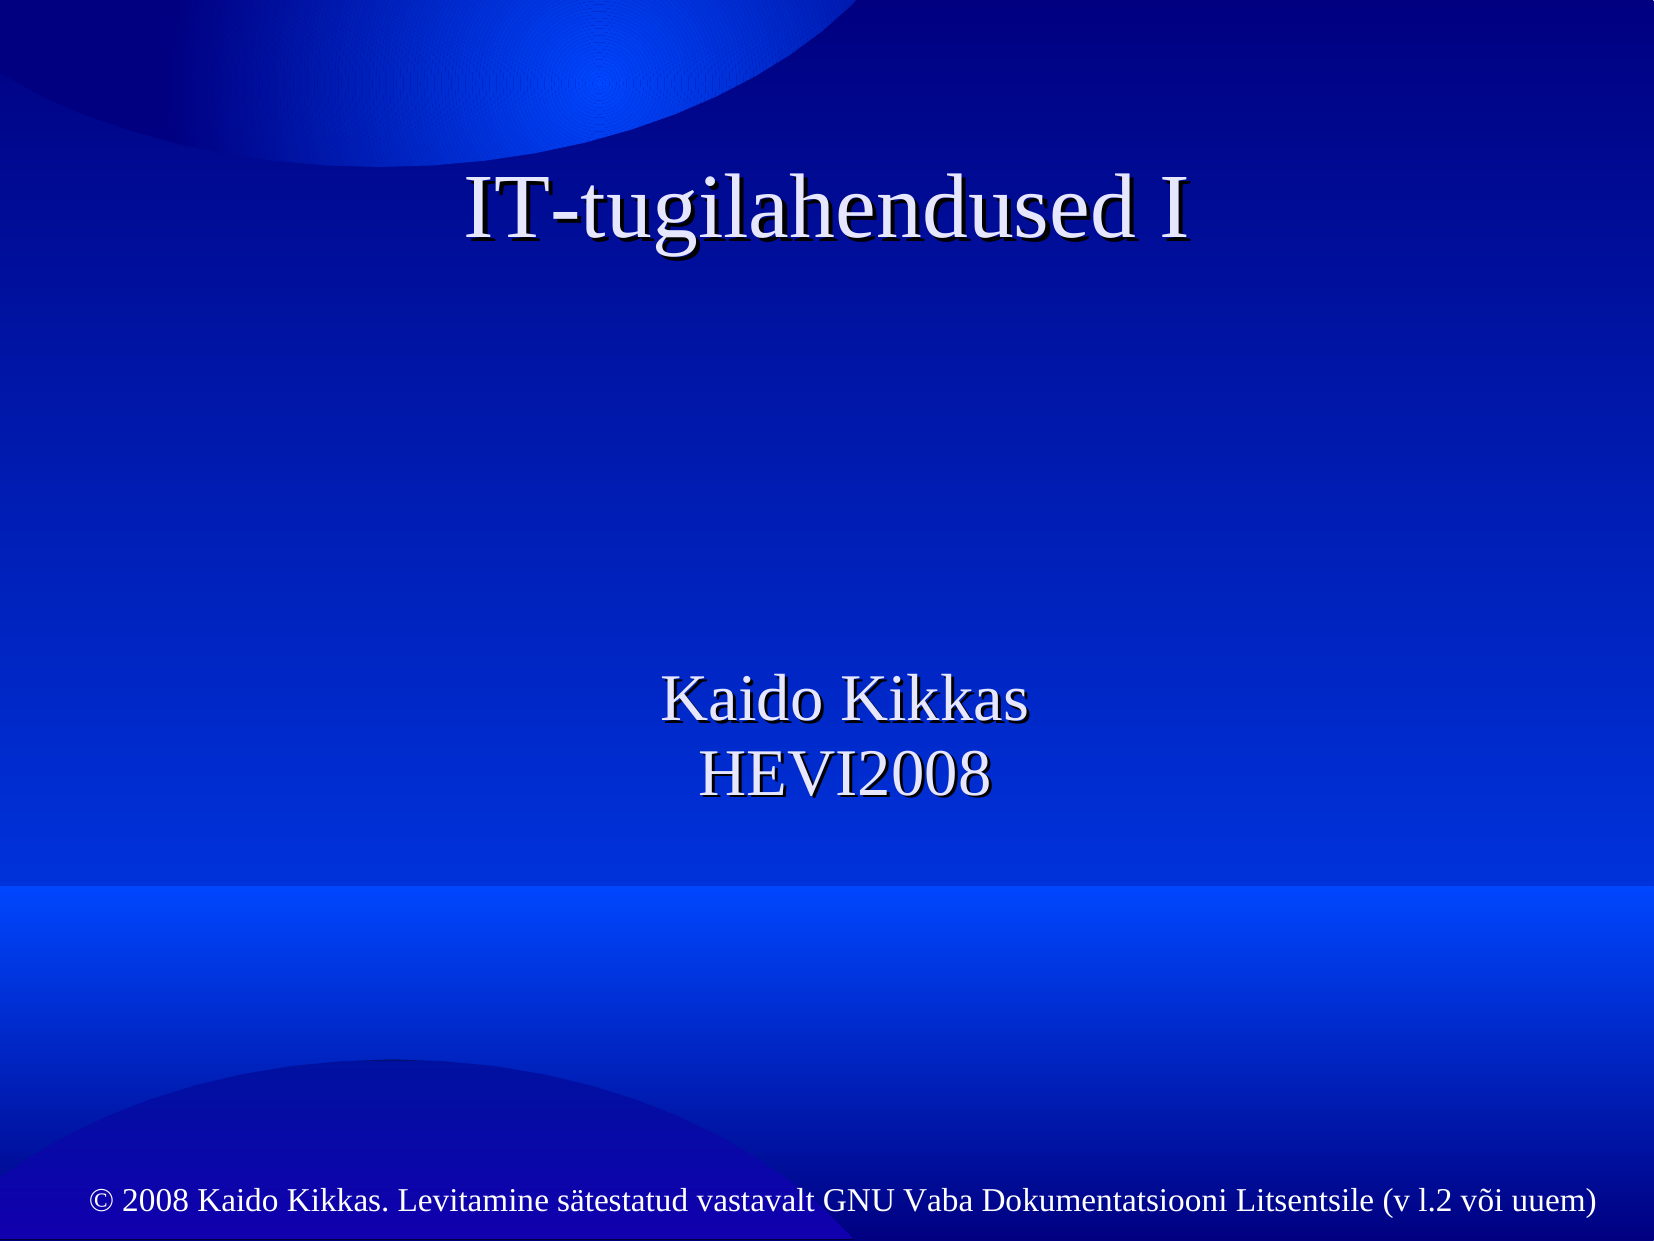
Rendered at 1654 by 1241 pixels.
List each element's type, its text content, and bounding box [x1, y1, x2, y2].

title IT-tugilahendused I [121, 102, 1534, 311]
subtitle Kaido Kikkas HEVI2008 [121, 344, 1534, 1127]
text_box © 2008 Kaido Kikkas. Levitamine sätestatud vastavalt GNU Vaba Dokumentatsiooni Litsentsile (v l.2 või uuem) [88, 1181, 1654, 1241]
